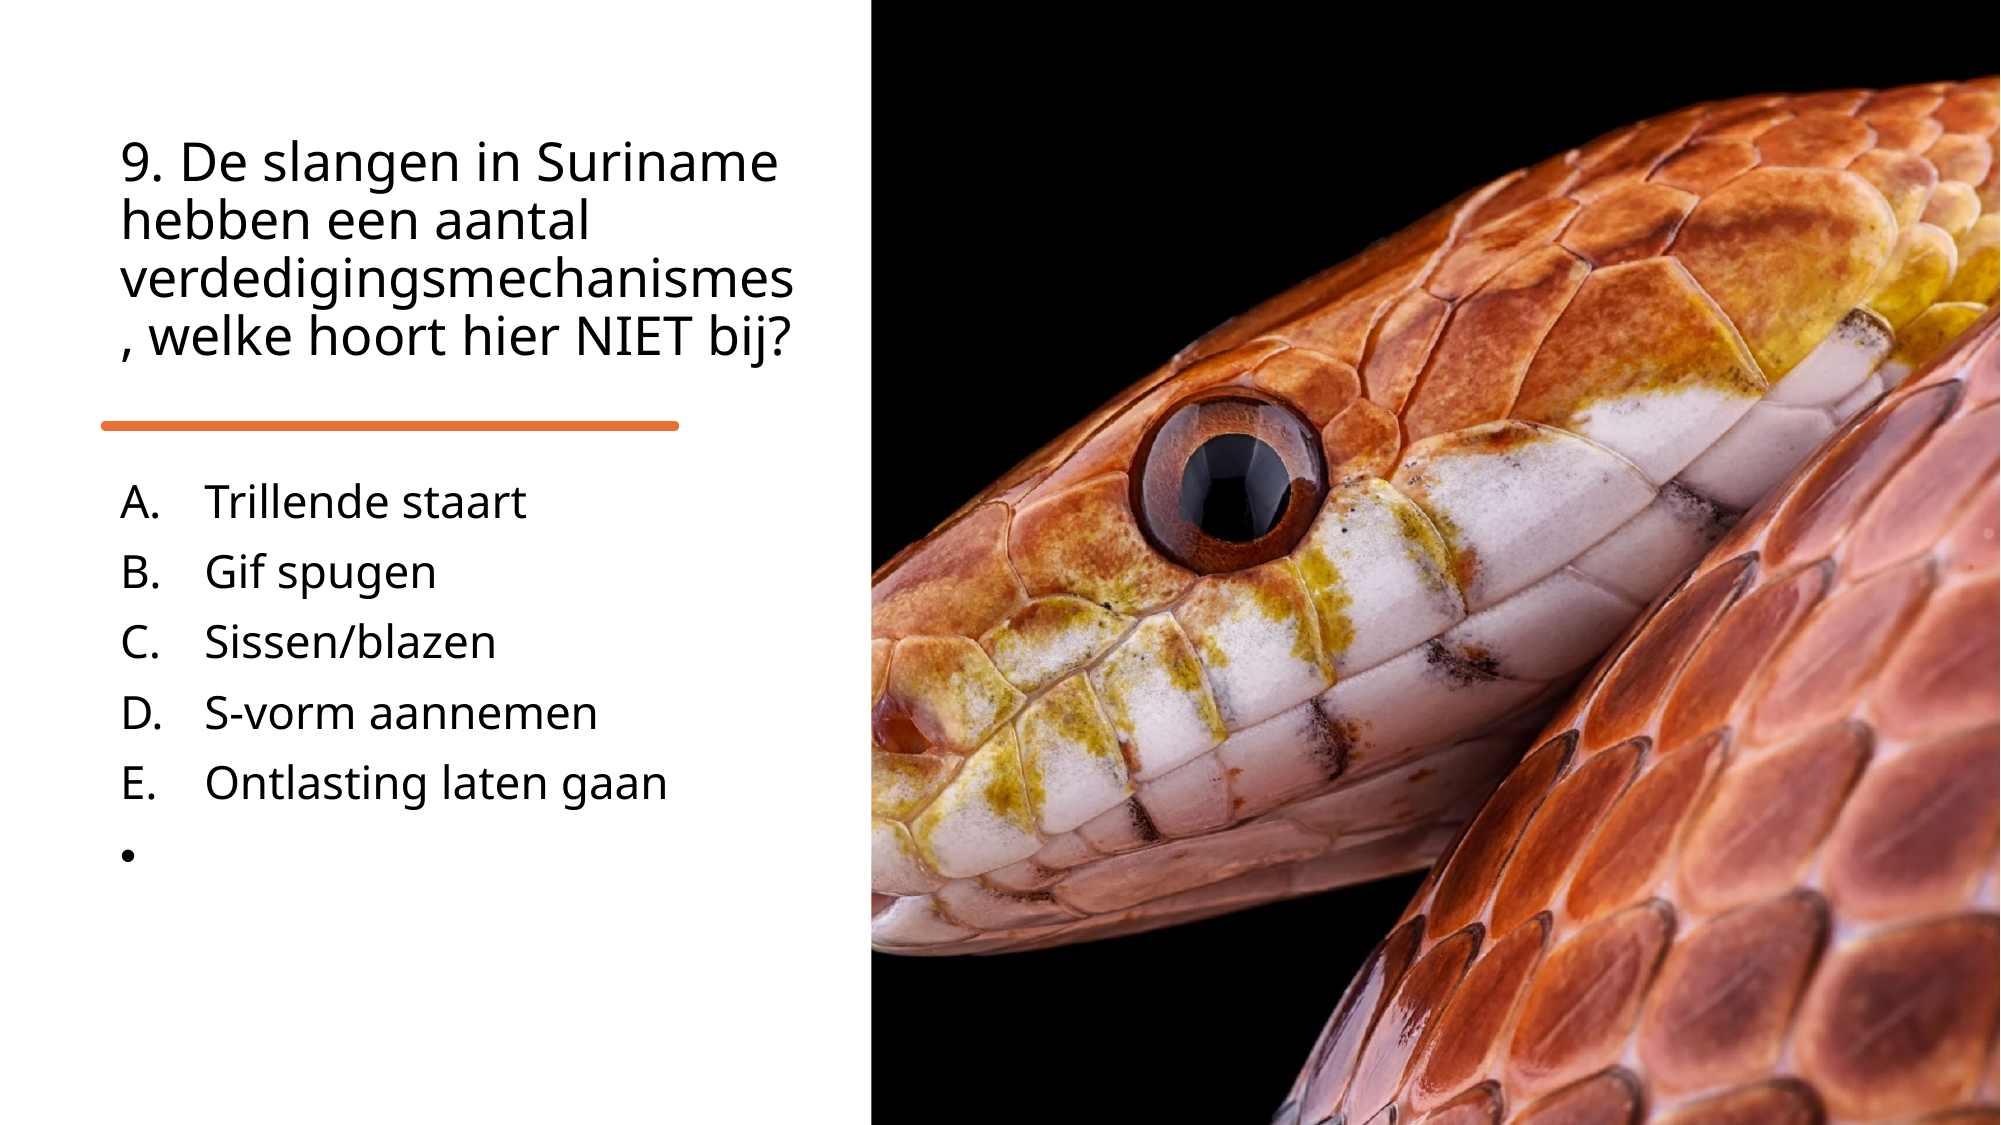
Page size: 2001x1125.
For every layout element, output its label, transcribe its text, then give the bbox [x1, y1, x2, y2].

text_box [0, 0, 871, 1125]
picture [871, 0, 2000, 1125]
title 9. De slangen in Suriname hebben een aantal verdedigingsmechanismes, welke hoort hier NIET bij? [105, 53, 822, 375]
list Trillende staart Gif spugen Sissen/blazen S-vorm aannemen Ontlasting laten gaan [105, 471, 802, 1016]
